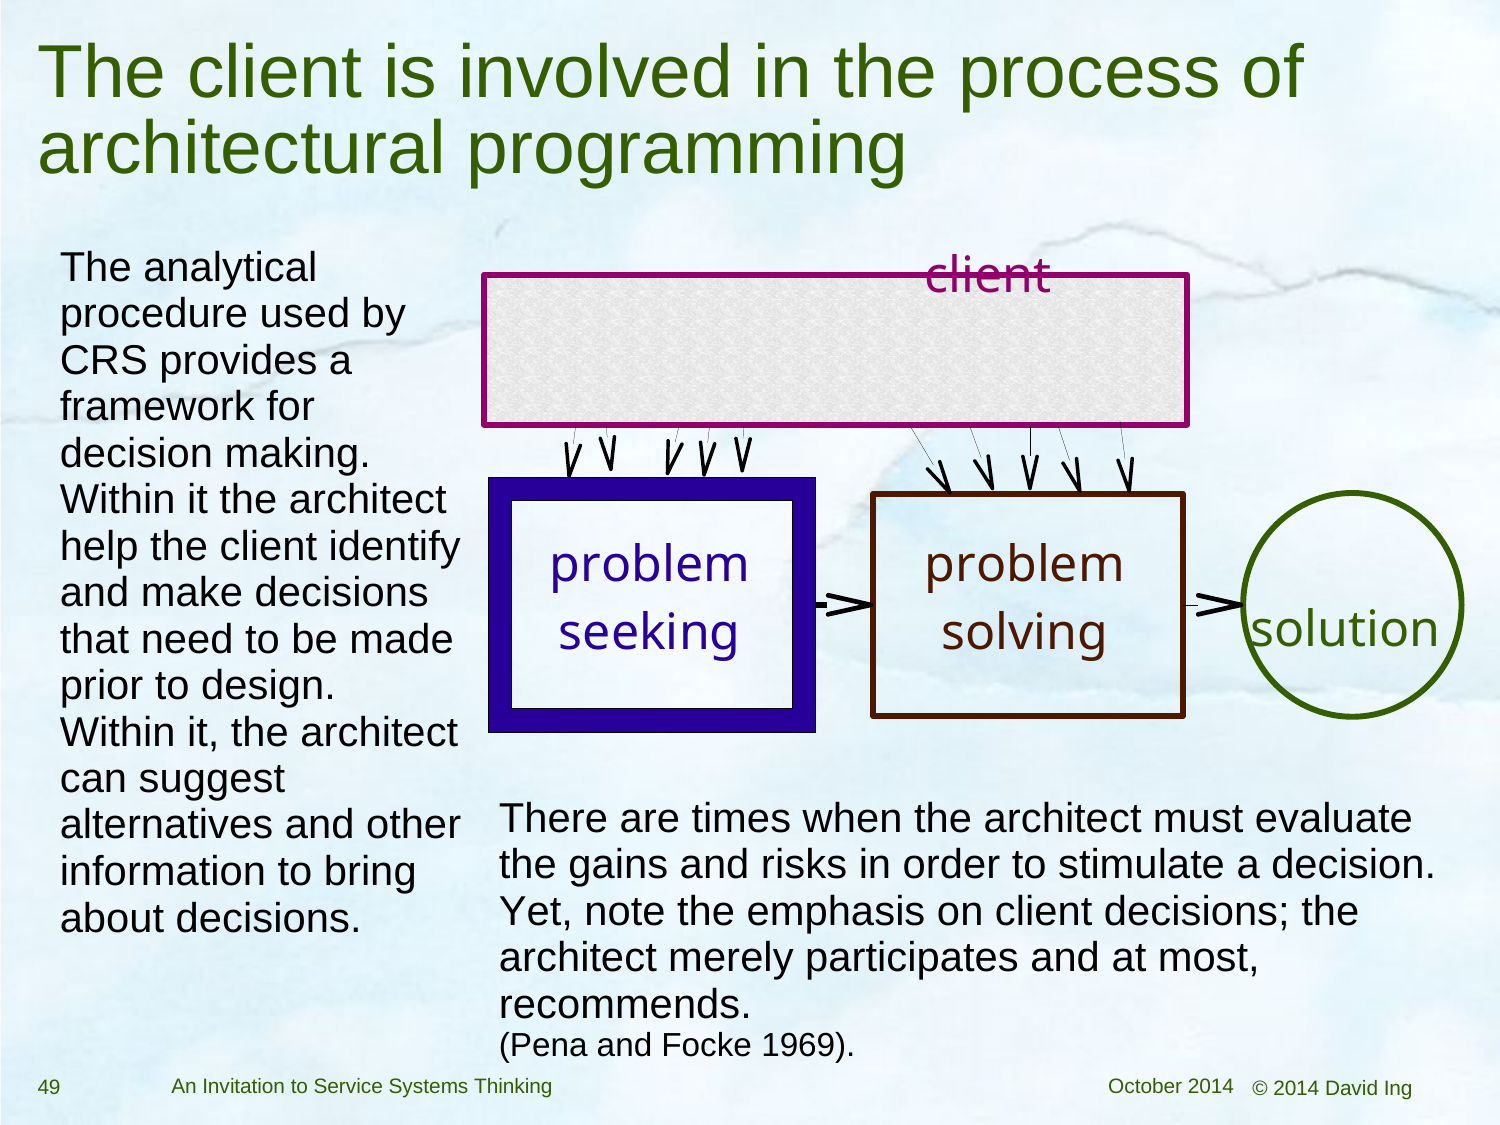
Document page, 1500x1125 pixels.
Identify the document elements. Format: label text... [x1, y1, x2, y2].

title The client is involved in the process of architectural programming [37, 37, 1463, 198]
picture [0, 0, 1500, 1125]
text_box [484, 274, 1187, 425]
text_box [488, 477, 816, 733]
text_box problem seeking [534, 520, 774, 691]
text_box problem solving [909, 520, 1149, 691]
text_box client [909, 197, 1149, 288]
text_box There are times when the architect must evaluate the gains and risks in order to stimulate a decision. Yet, note the emphasis on client decisions; the architect merely participates and at most, recommends. (Pena and Focke 1969). [484, 787, 1465, 1075]
text_box solution [1235, 551, 1475, 642]
text_box The analytical procedure used by CRS provides a framework for decision making. Within it the architect help the client identify and make decisions that need to be made prior to design. Within it, the architect can suggest alternatives and other information to bring about decisions. [45, 236, 477, 957]
